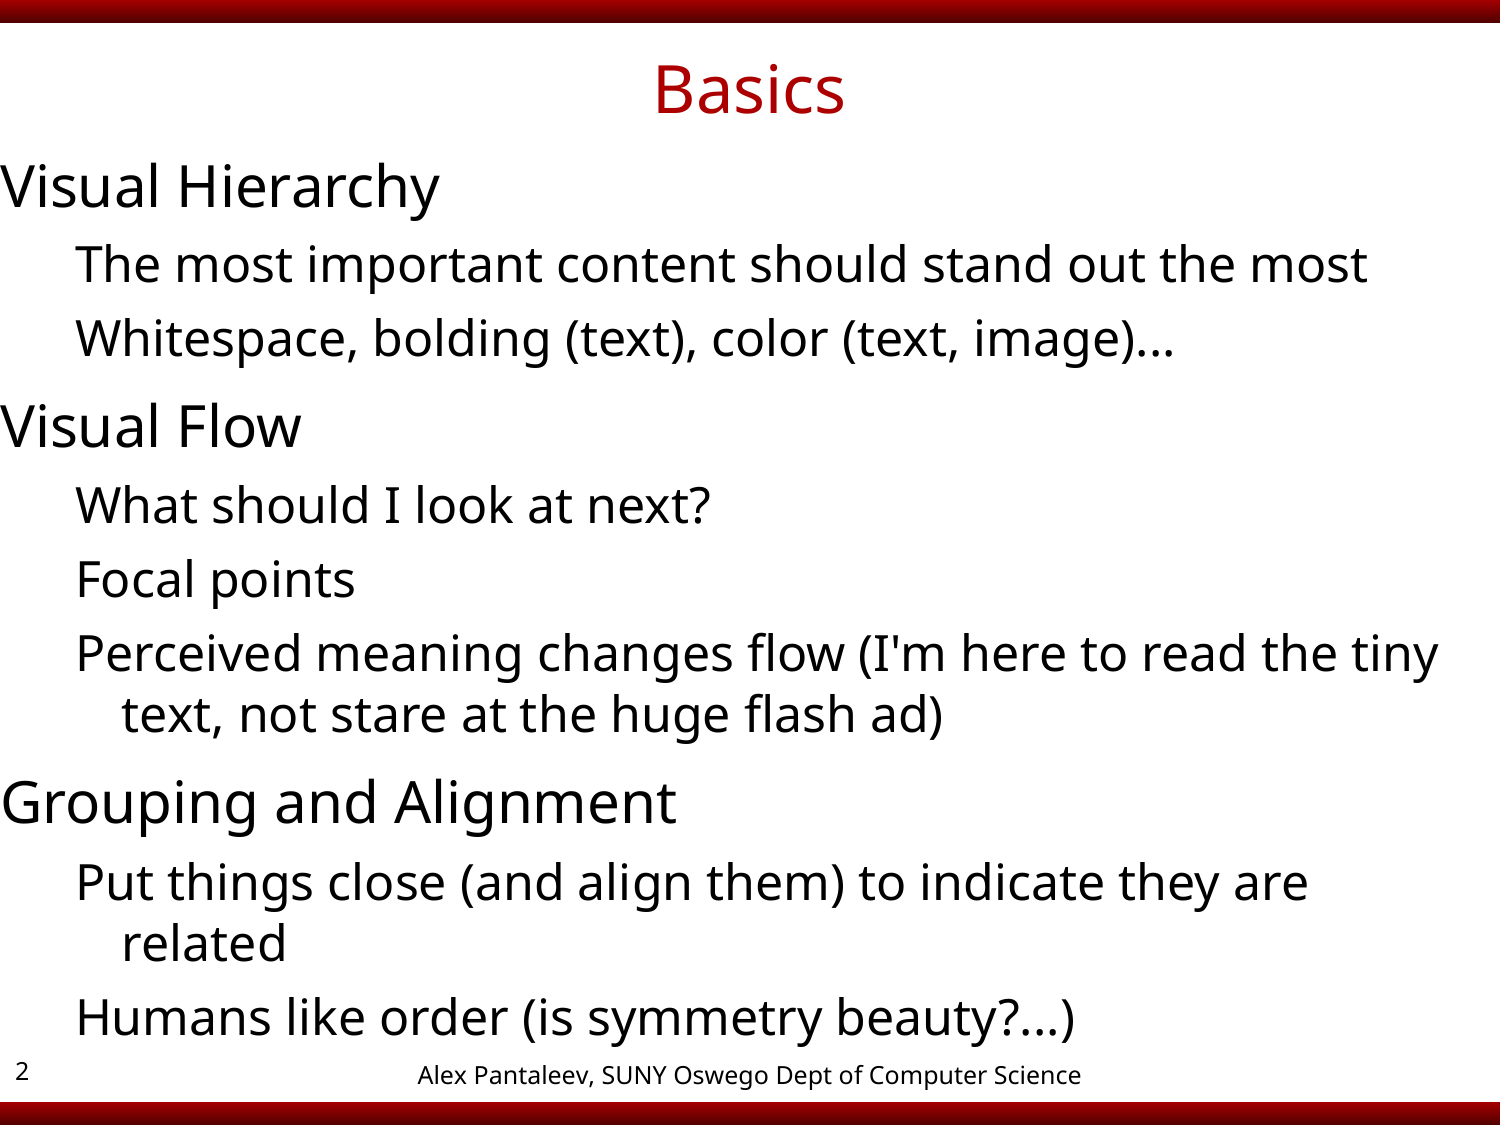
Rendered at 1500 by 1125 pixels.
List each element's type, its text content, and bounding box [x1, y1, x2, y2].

title Basics [0, 24, 1500, 150]
list Visual Hierarchy The most important content should stand out the most Whitespace, bolding (text), color (text, image)... Visual Flow What should I look at next? Focal points Perceived meaning changes flow (I'm here to read the tiny text, not stare at the huge flash ad) Grouping and Alignment Put things close (and align them) to indicate they are related Humans like order (is symmetry beauty?...) [0, 149, 1476, 1063]
